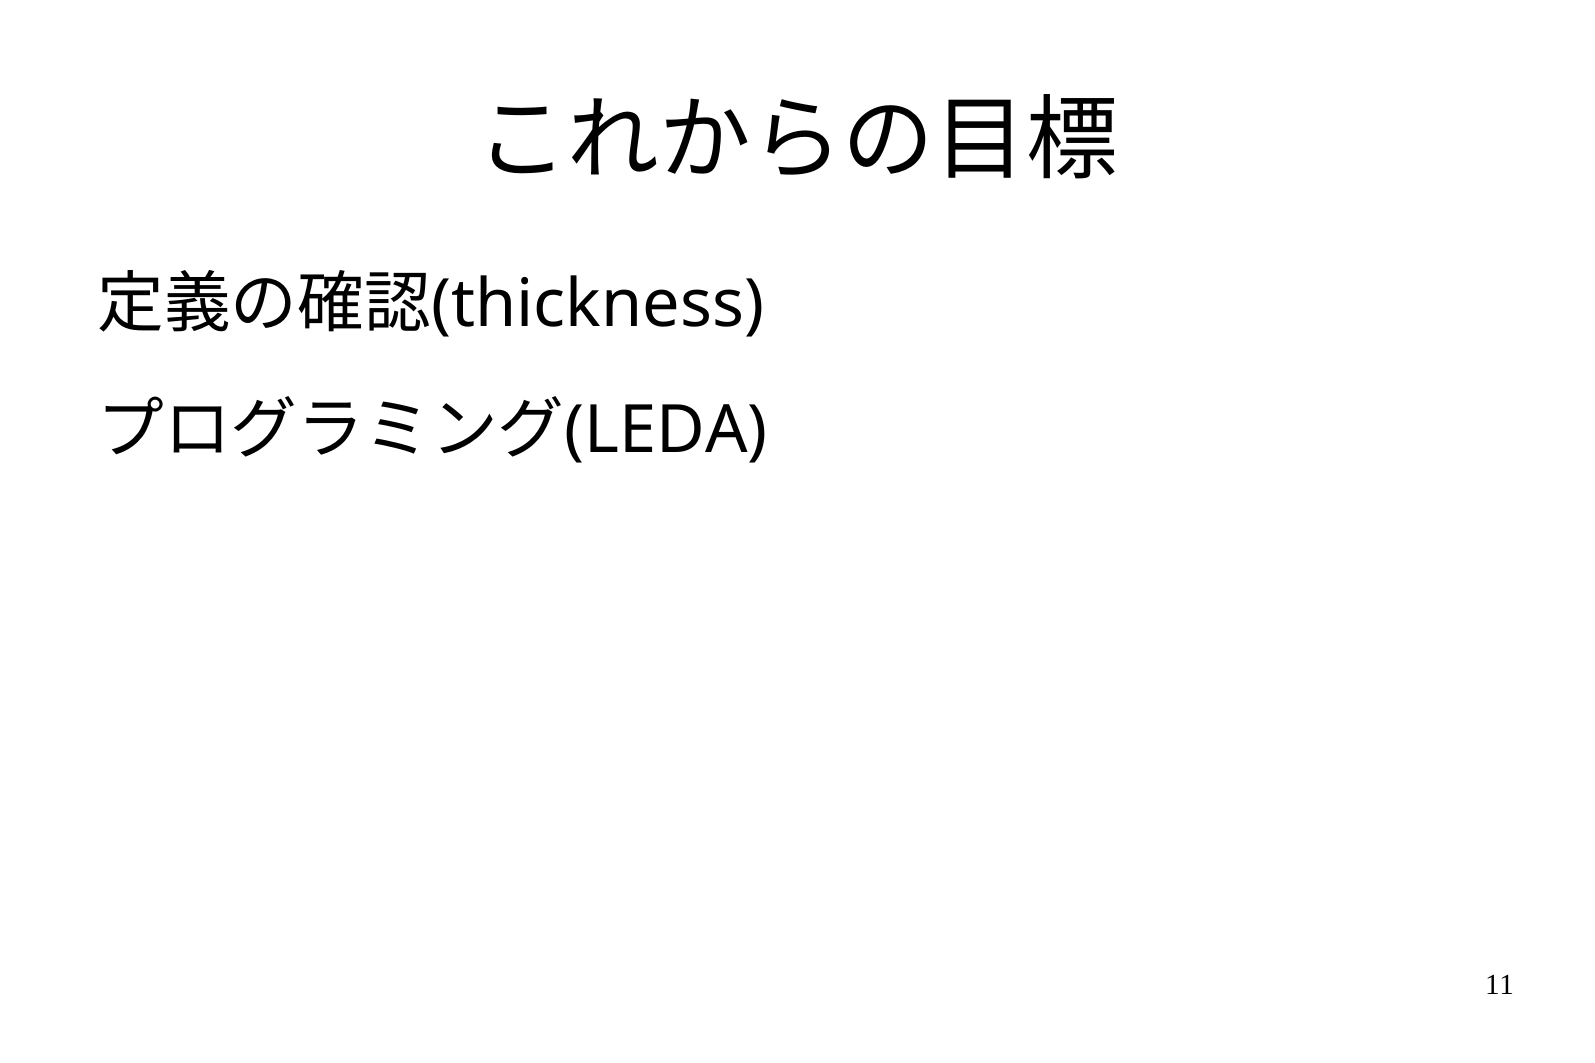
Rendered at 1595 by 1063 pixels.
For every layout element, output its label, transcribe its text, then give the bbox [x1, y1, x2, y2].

list 定義の確認(thickness) プログラミング(LEDA) [79, 248, 1515, 936]
title これからの目標 [79, 49, 1515, 213]
